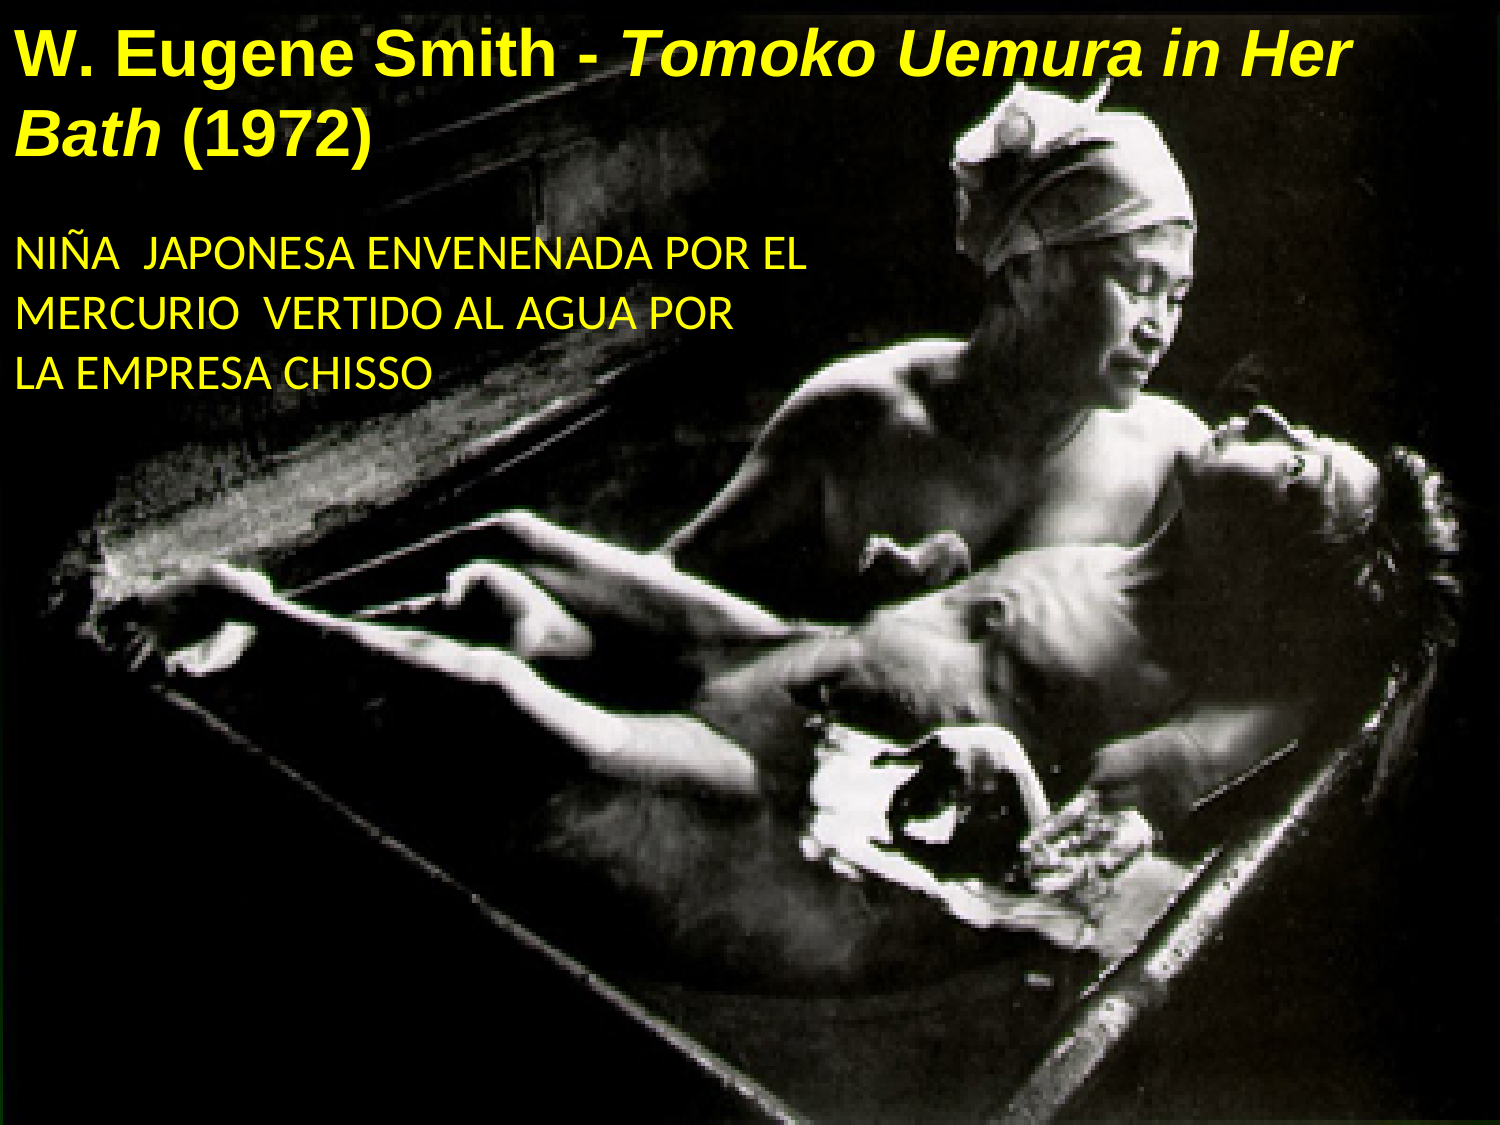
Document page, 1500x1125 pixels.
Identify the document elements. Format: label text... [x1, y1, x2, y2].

text_box W. Eugene Smith - Tomoko Uemura in Her Bath (1972) NIÑA JAPONESA ENVENENADA POR EL MERCURIO VERTIDO AL AGUA POR LA EMPRESA CHISSO [0, 1, 1442, 408]
picture [0, 0, 1500, 1125]
